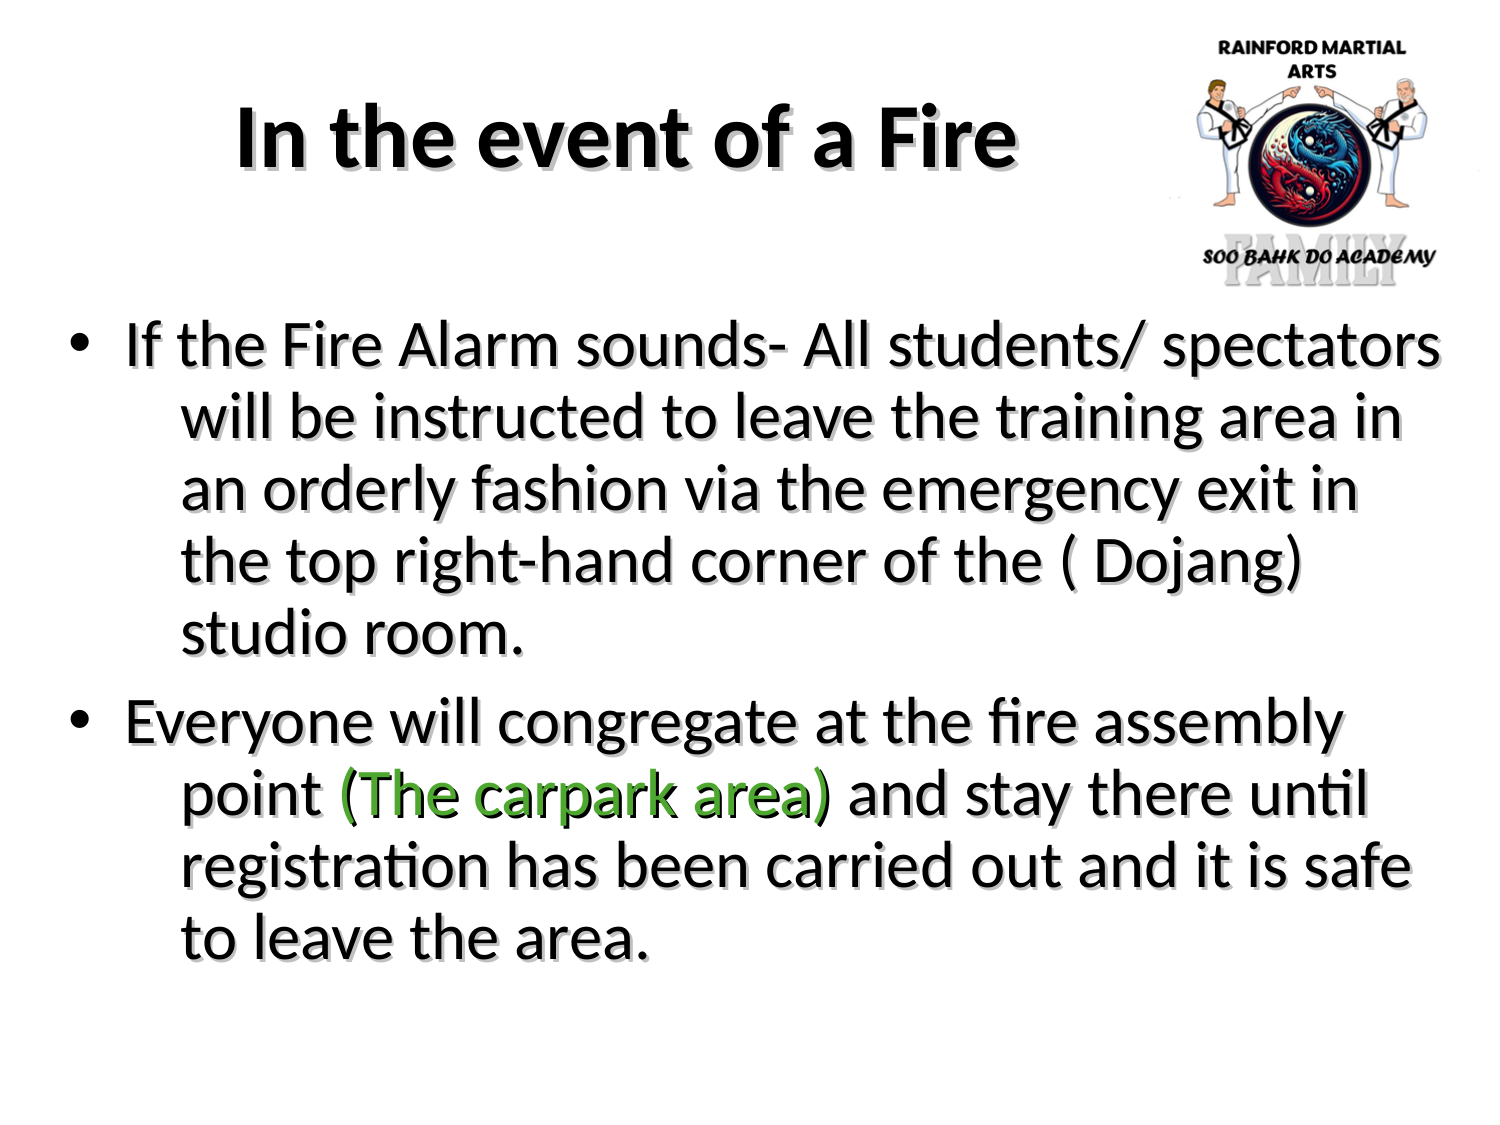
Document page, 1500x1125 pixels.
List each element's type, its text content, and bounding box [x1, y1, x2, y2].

title In the event of a Fire [0, 37, 1128, 225]
picture [1128, 26, 1500, 291]
list If the Fire Alarm sounds- All students/ spectators will be instructed to leave the training area in an orderly fashion via the emergency exit in the top right-hand corner of the ( Dojang) studio room. Everyone will congregate at the fire assembly point (The carpark area) and stay there until registration has been carried out and it is safe to leave the area. [53, 301, 1480, 1044]
